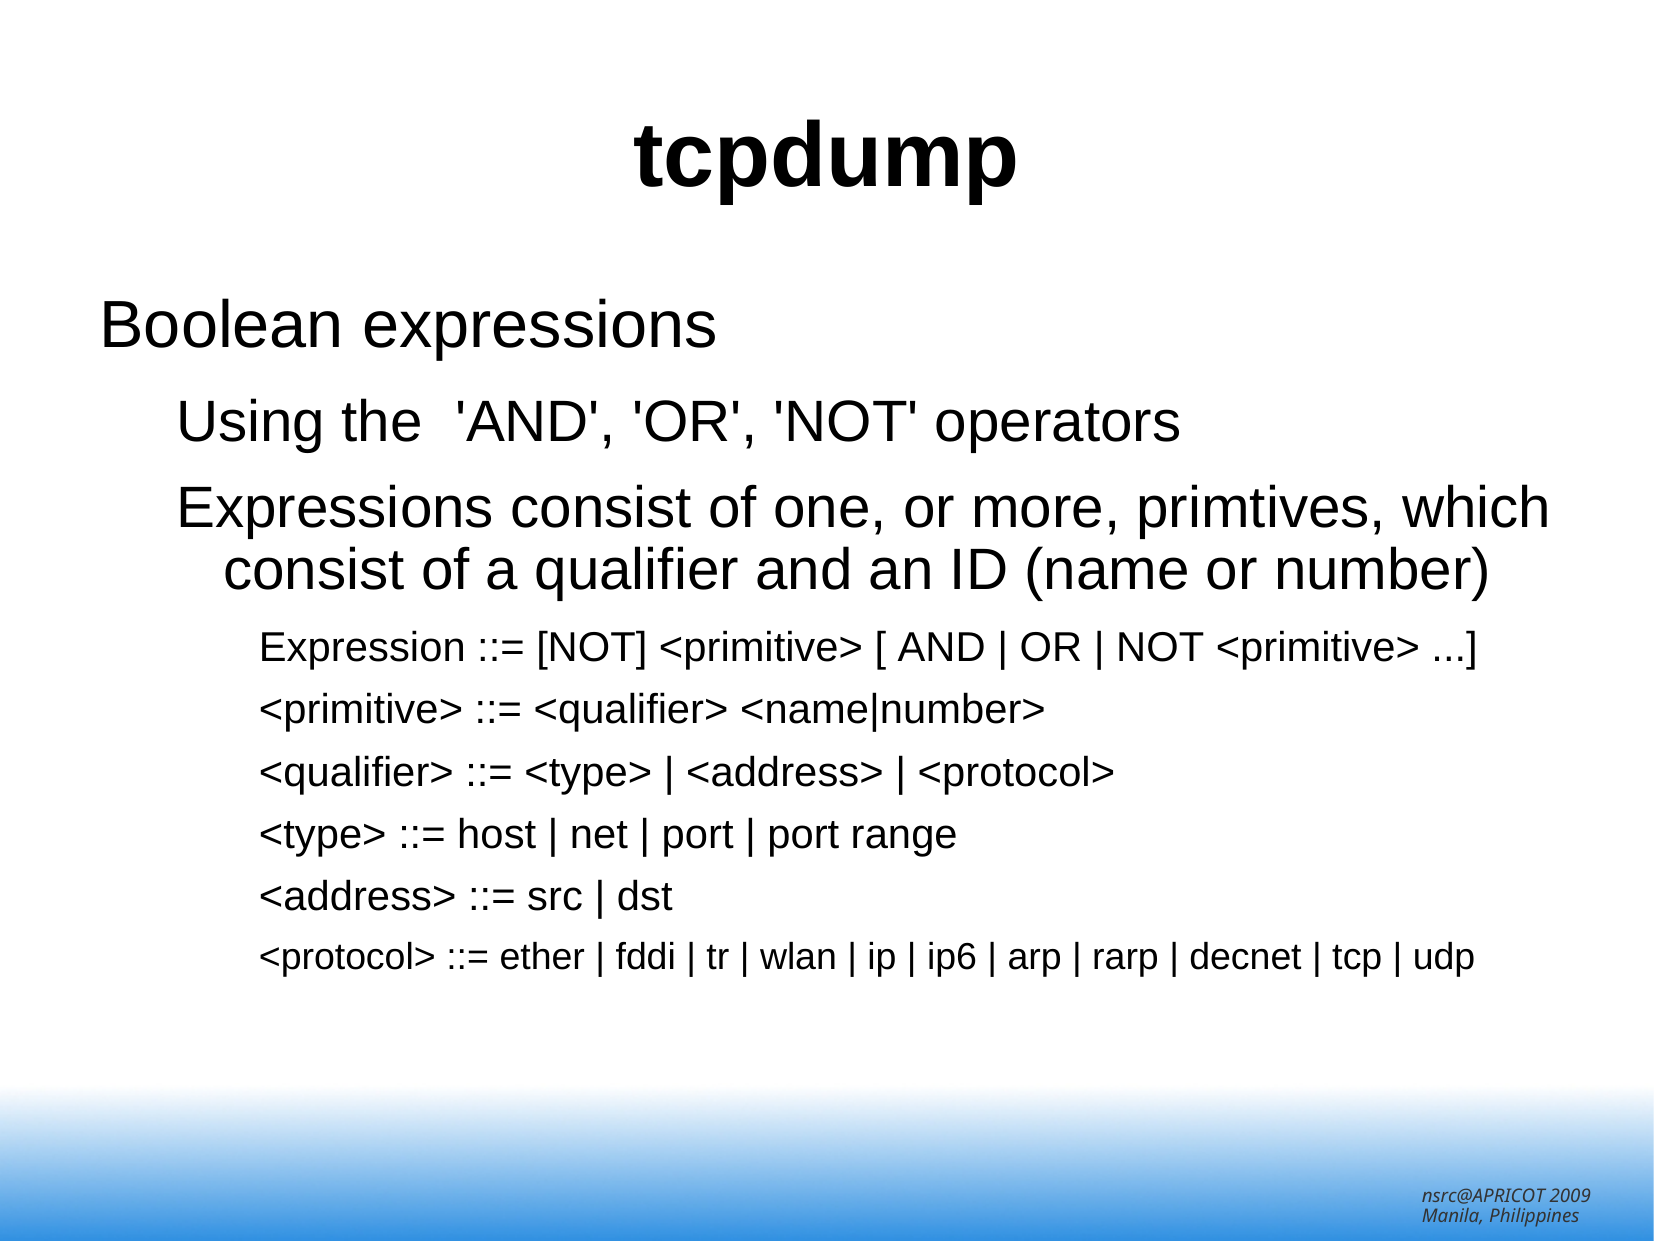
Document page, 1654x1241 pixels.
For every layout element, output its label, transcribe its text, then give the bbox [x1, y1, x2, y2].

title tcpdump [82, 49, 1571, 257]
picture [0, 1083, 1654, 1241]
list Boolean expressions Using the 'AND', 'OR', 'NOT' operators Expressions consist of one, or more, primtives, which consist of a qualifier and an ID (name or number) Expression ::= [NOT] <primitive> [ AND | OR | NOT <primitive> ...] <primitive> ::= <qualifier> <name|number> <qualifier> ::= <type> | <address> | <protocol> <type> ::= host | net | port | port range <address> ::= src | dst <protocol> ::= ether | fddi | tr | wlan | ip | ip6 | arp | rarp | decnet | tcp | udp [82, 290, 1571, 1109]
